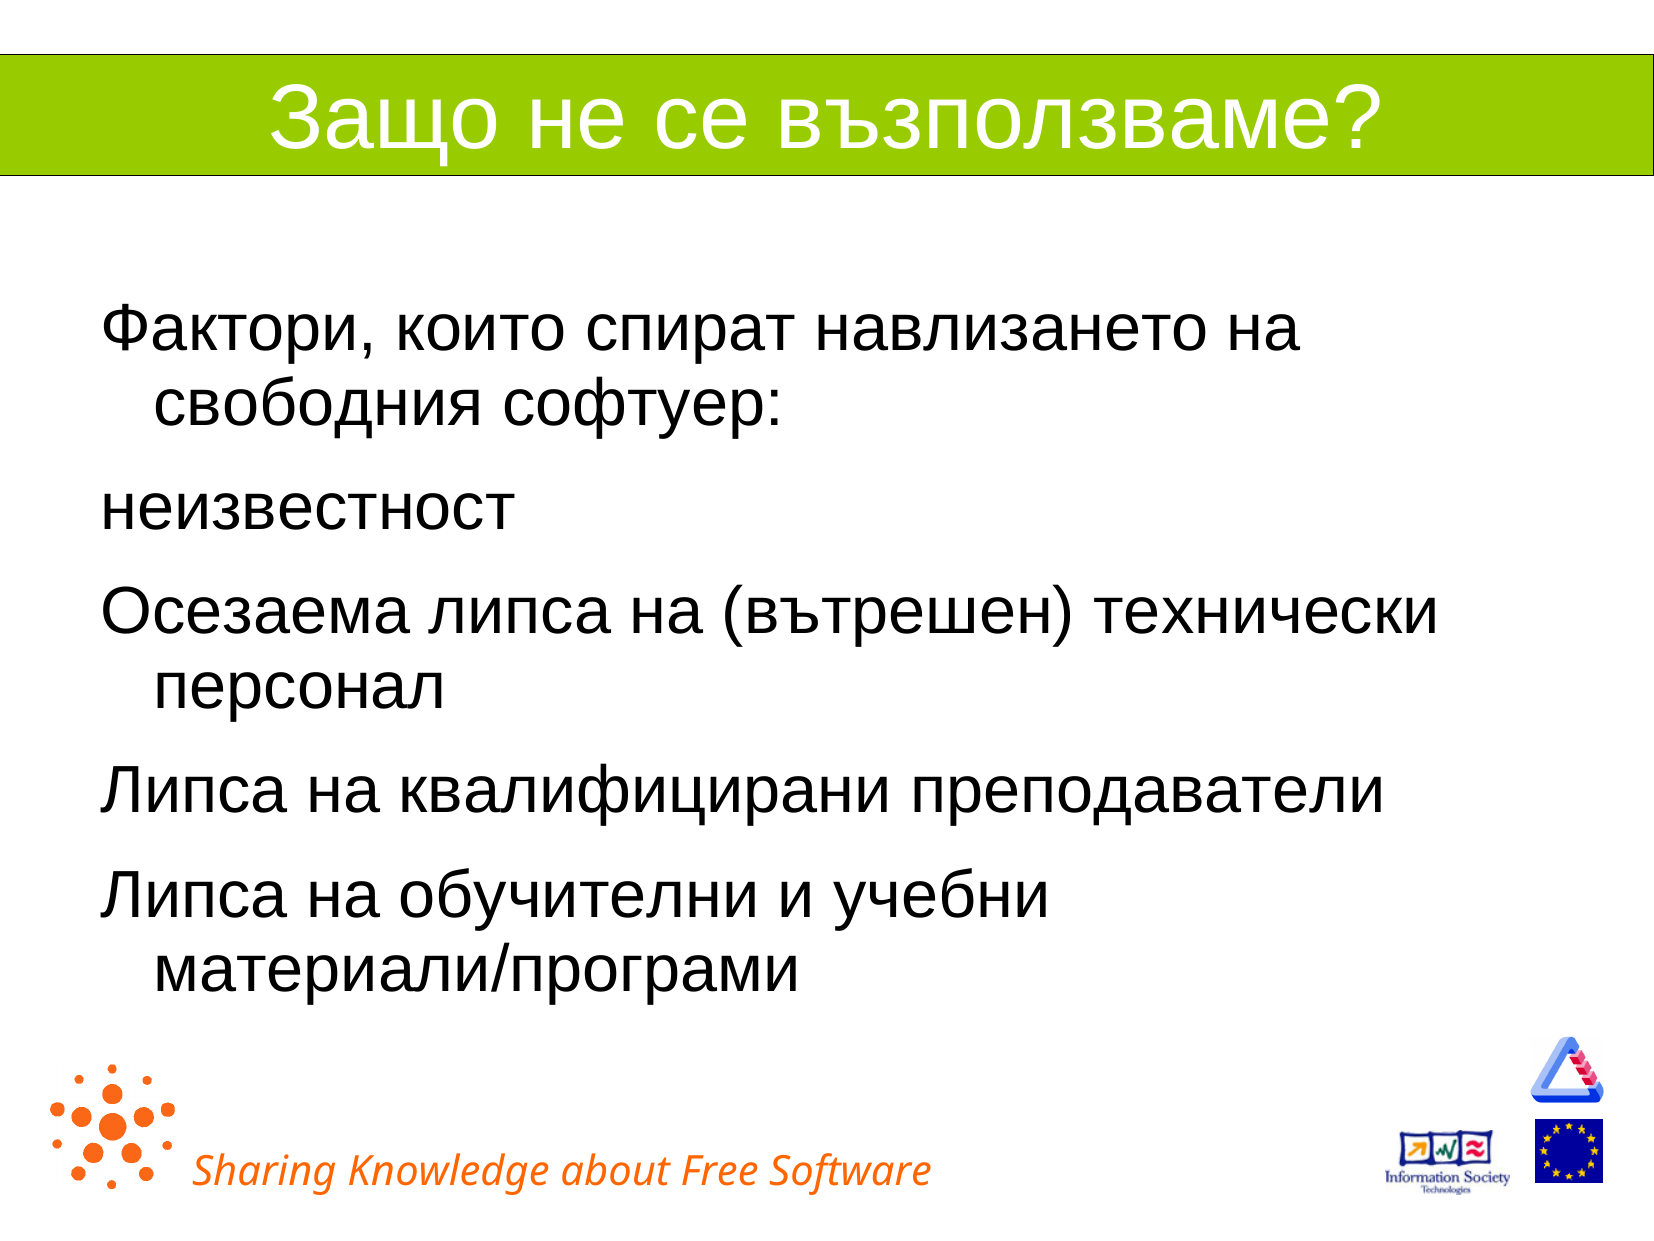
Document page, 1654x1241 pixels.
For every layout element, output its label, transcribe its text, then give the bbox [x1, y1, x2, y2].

title Защо не се възползваме? [82, 59, 1571, 174]
picture [1535, 1119, 1603, 1183]
list Фактори, които спират навлизането на свободния софтуер: неизвестност Осезаема липса на (вътрешен) технически персонал Липса на квалифицирани преподаватели Липса на обучителни и учебни материали/програми [82, 290, 1571, 1109]
picture [50, 1064, 175, 1189]
picture [1385, 1130, 1510, 1195]
picture [1571, 1036, 1604, 1104]
